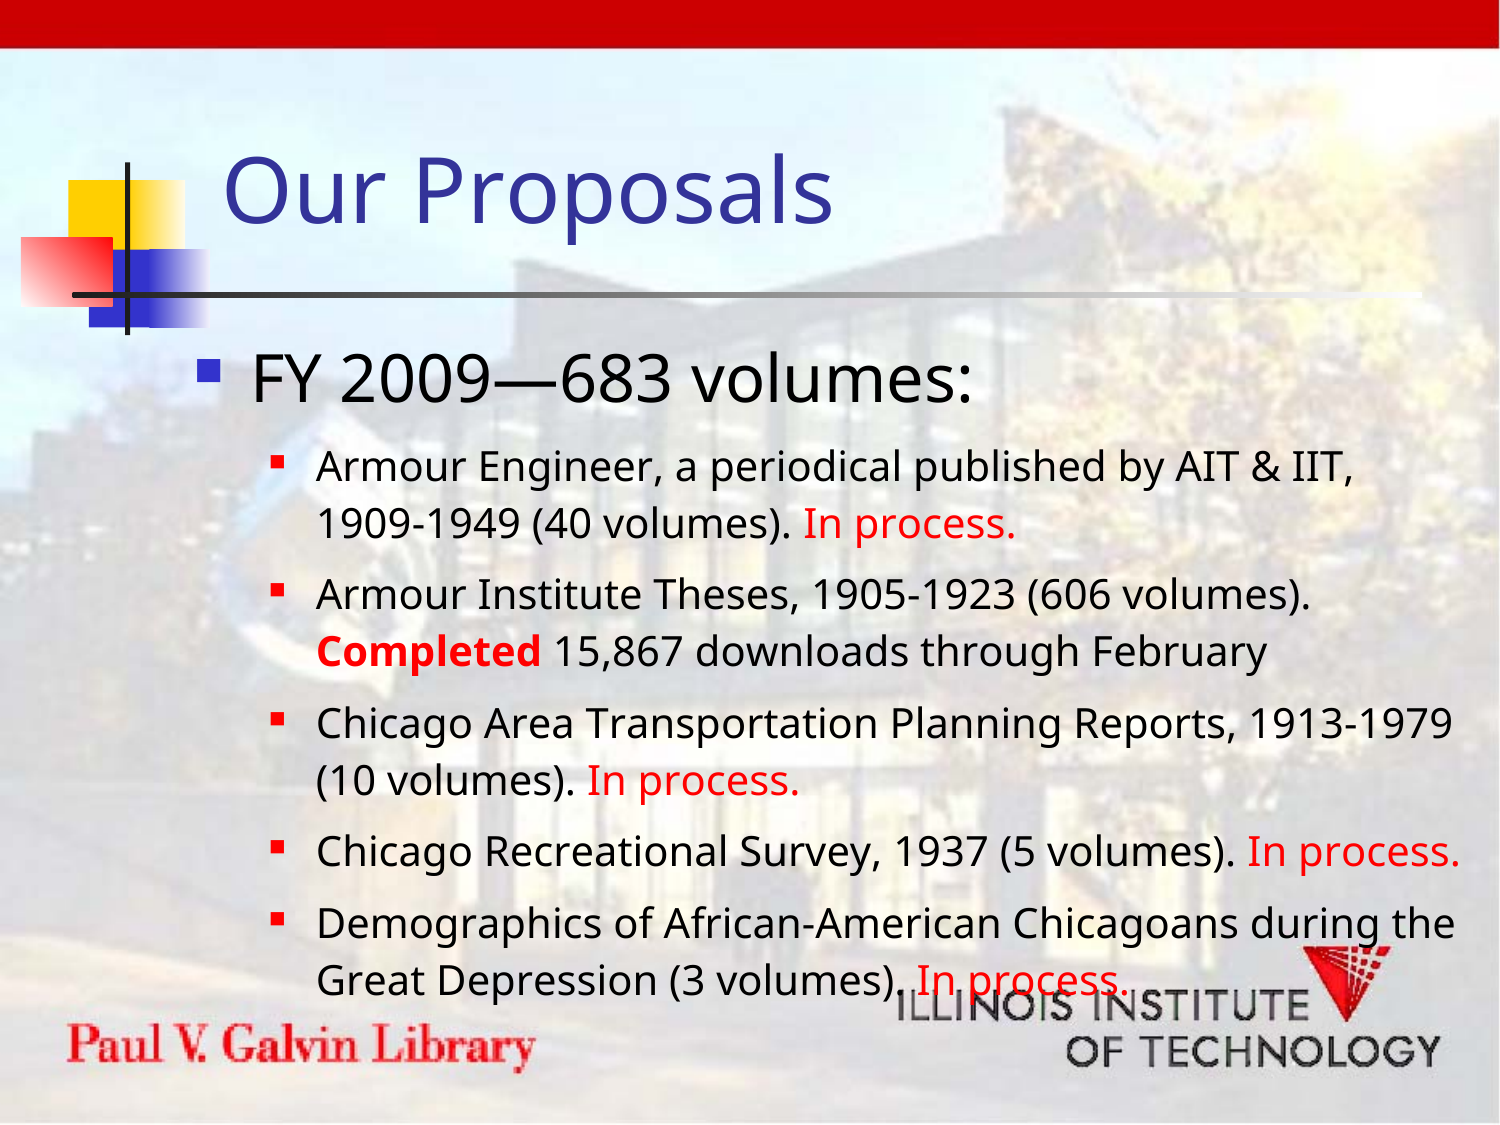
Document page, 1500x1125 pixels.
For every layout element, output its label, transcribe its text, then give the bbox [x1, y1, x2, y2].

list FY 2009—683 volumes: Armour Engineer, a periodical published by AIT & IIT, 1909-1949 (40 volumes). In process. Armour Institute Theses, 1905-1923 (606 volumes). Completed 15,867 downloads through February Chicago Area Transportation Planning Reports, 1913-1979 (10 volumes). In process. Chicago Recreational Survey, 1937 (5 volumes). In process. Demographics of African-American Chicagoans during the Great Depression (3 volumes). In process. [193, 331, 1469, 992]
title Our Proposals [221, 75, 1500, 301]
picture [0, 0, 1500, 1125]
